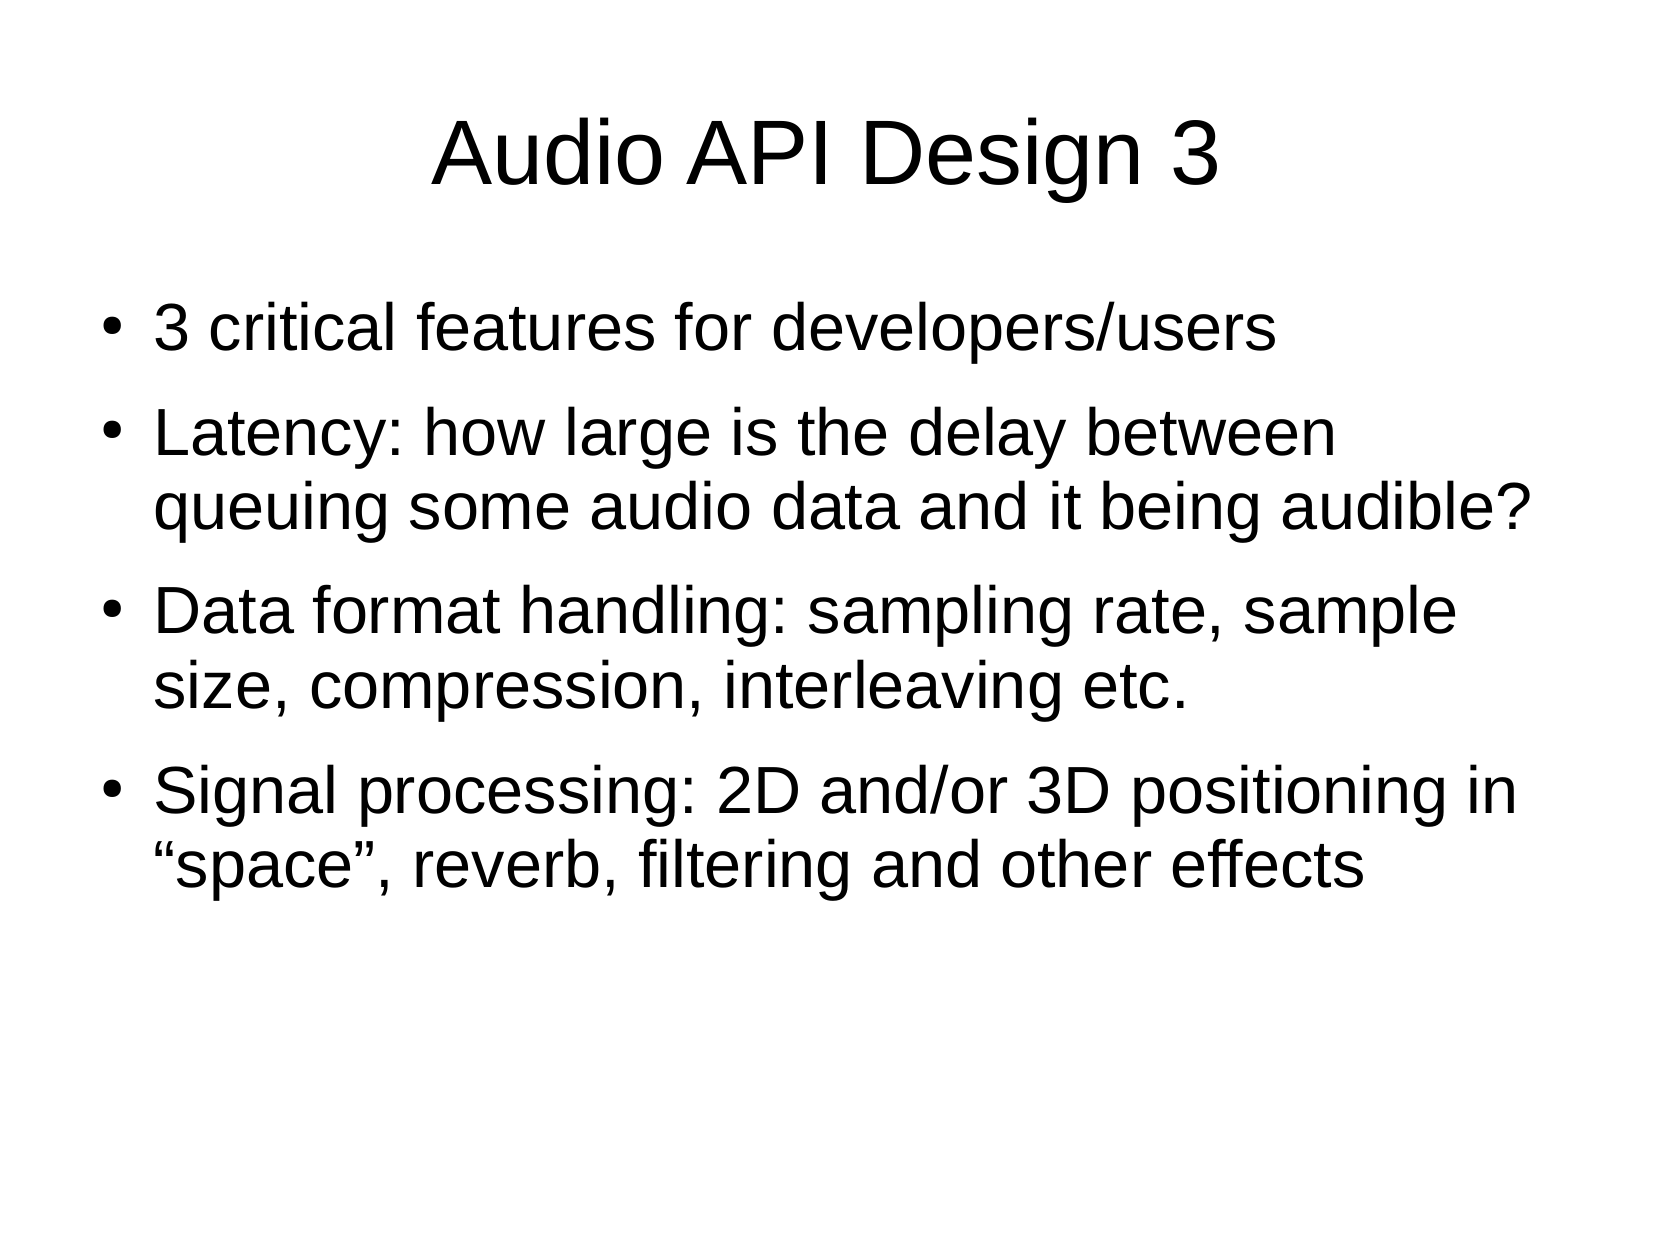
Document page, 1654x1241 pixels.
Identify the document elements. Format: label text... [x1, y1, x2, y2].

list 3 critical features for developers/users Latency: how large is the delay between queuing some audio data and it being audible? Data format handling: sampling rate, sample size, compression, interleaving etc. Signal processing: 2D and/or 3D positioning in “space”, reverb, filtering and other effects [82, 290, 1571, 1094]
title Audio API Design 3 [82, 56, 1571, 250]
